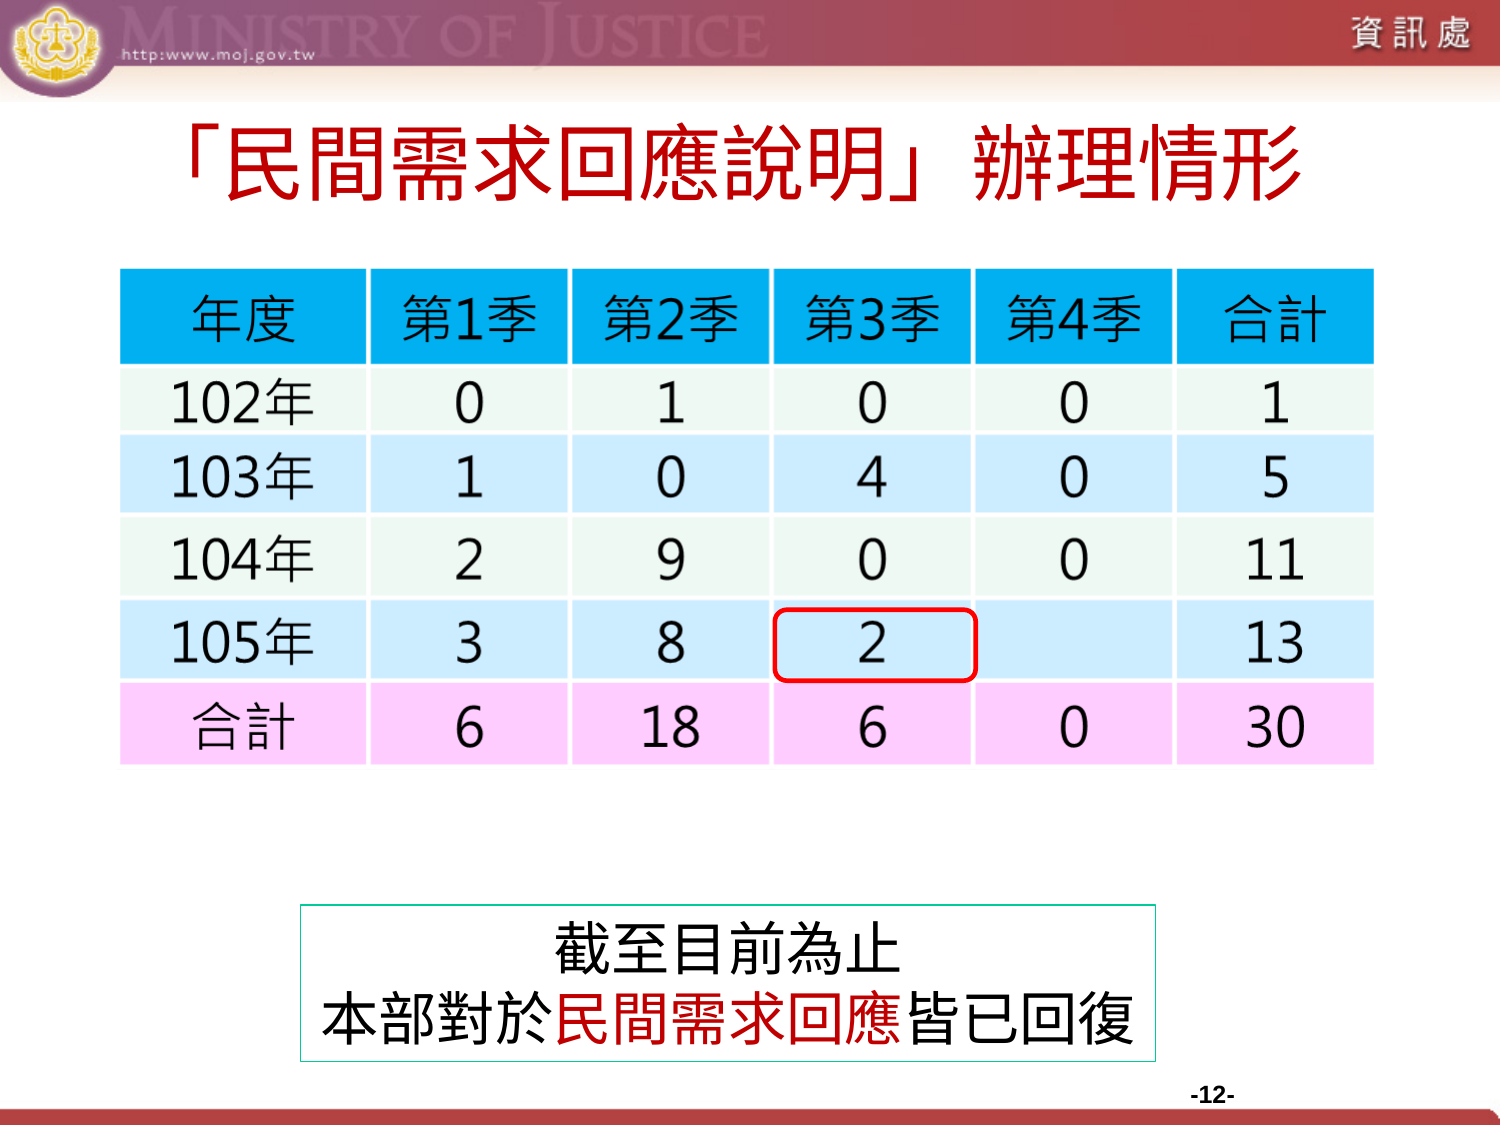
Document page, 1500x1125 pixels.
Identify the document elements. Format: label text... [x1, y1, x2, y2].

text_box 「民間需求回應說明」辦理情形 [123, 103, 1333, 220]
picture [117, 266, 1377, 789]
text_box -12- [1175, 1070, 1488, 1109]
text_box 截至目前為止 本部對於民間需求回應皆已回復 [300, 905, 1156, 1062]
